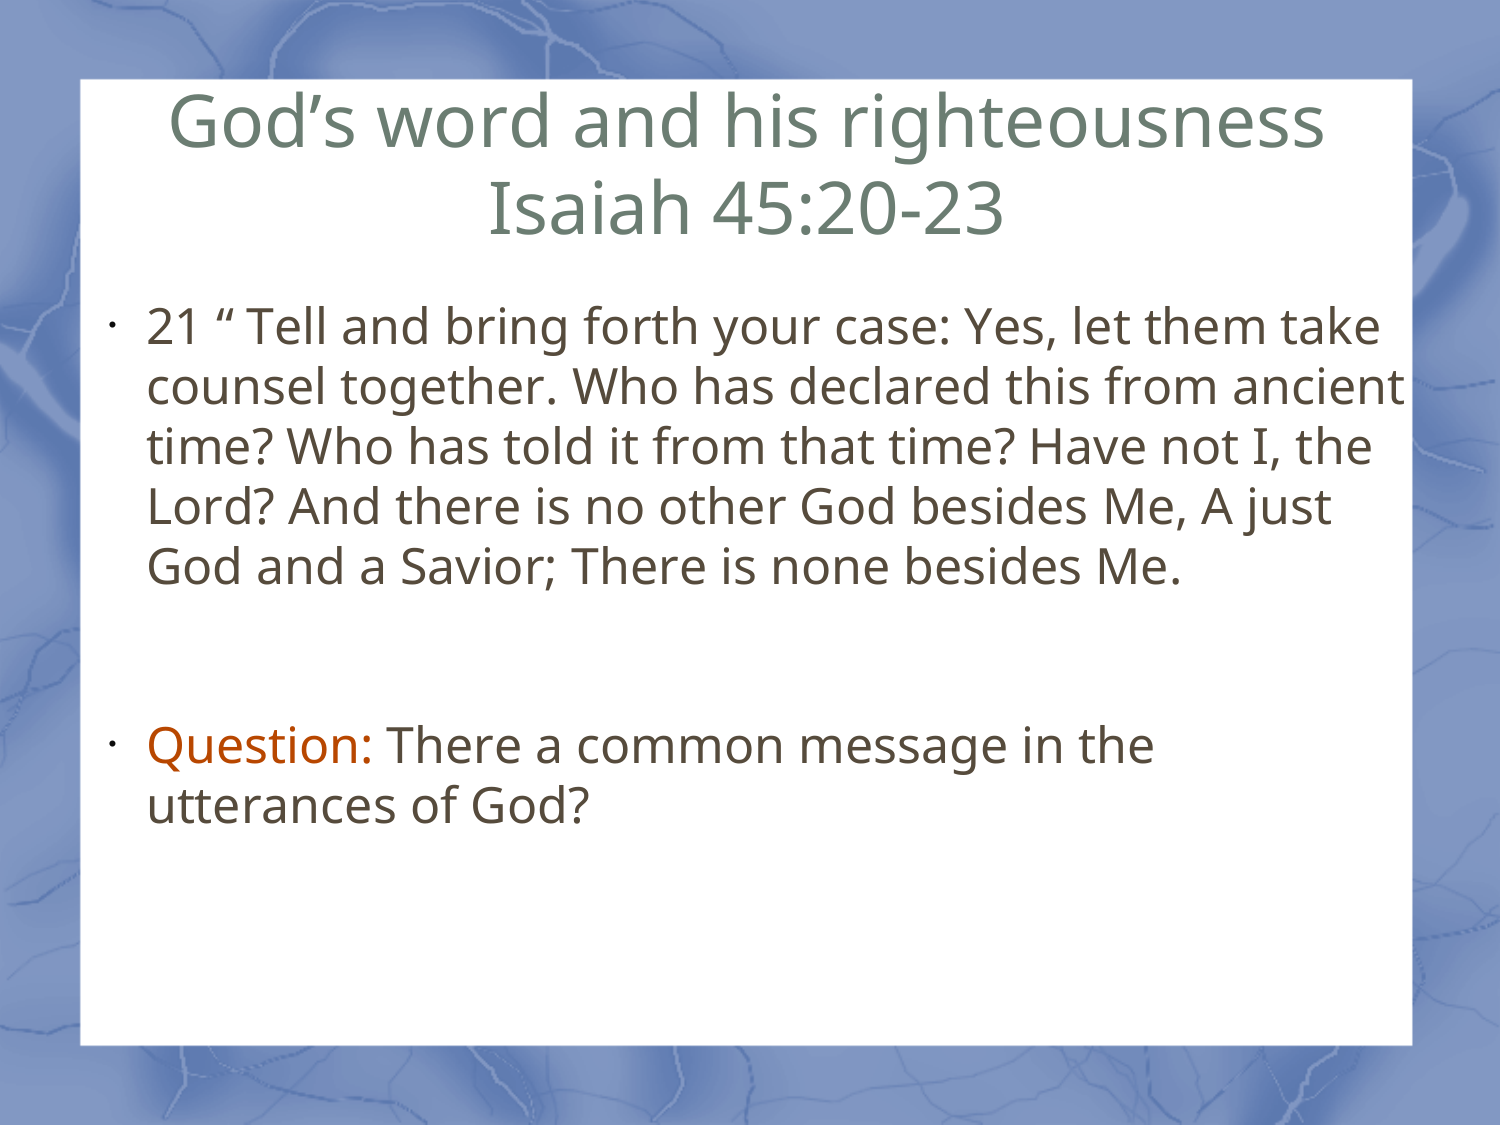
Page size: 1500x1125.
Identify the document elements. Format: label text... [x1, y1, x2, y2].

list 21 “ Tell and bring forth your case: Yes, let them take counsel together. Who has declared this from ancient time? Who has told it from that time? Have not I, the Lord? And there is no other God besides Me, A just God and a Savior; There is none besides Me. Question: There a common message in the utterances of God? [75, 287, 1425, 1005]
title God’s word and his righteousness Isaiah 45:20-23 [69, 66, 1425, 238]
picture [0, 0, 1500, 1125]
